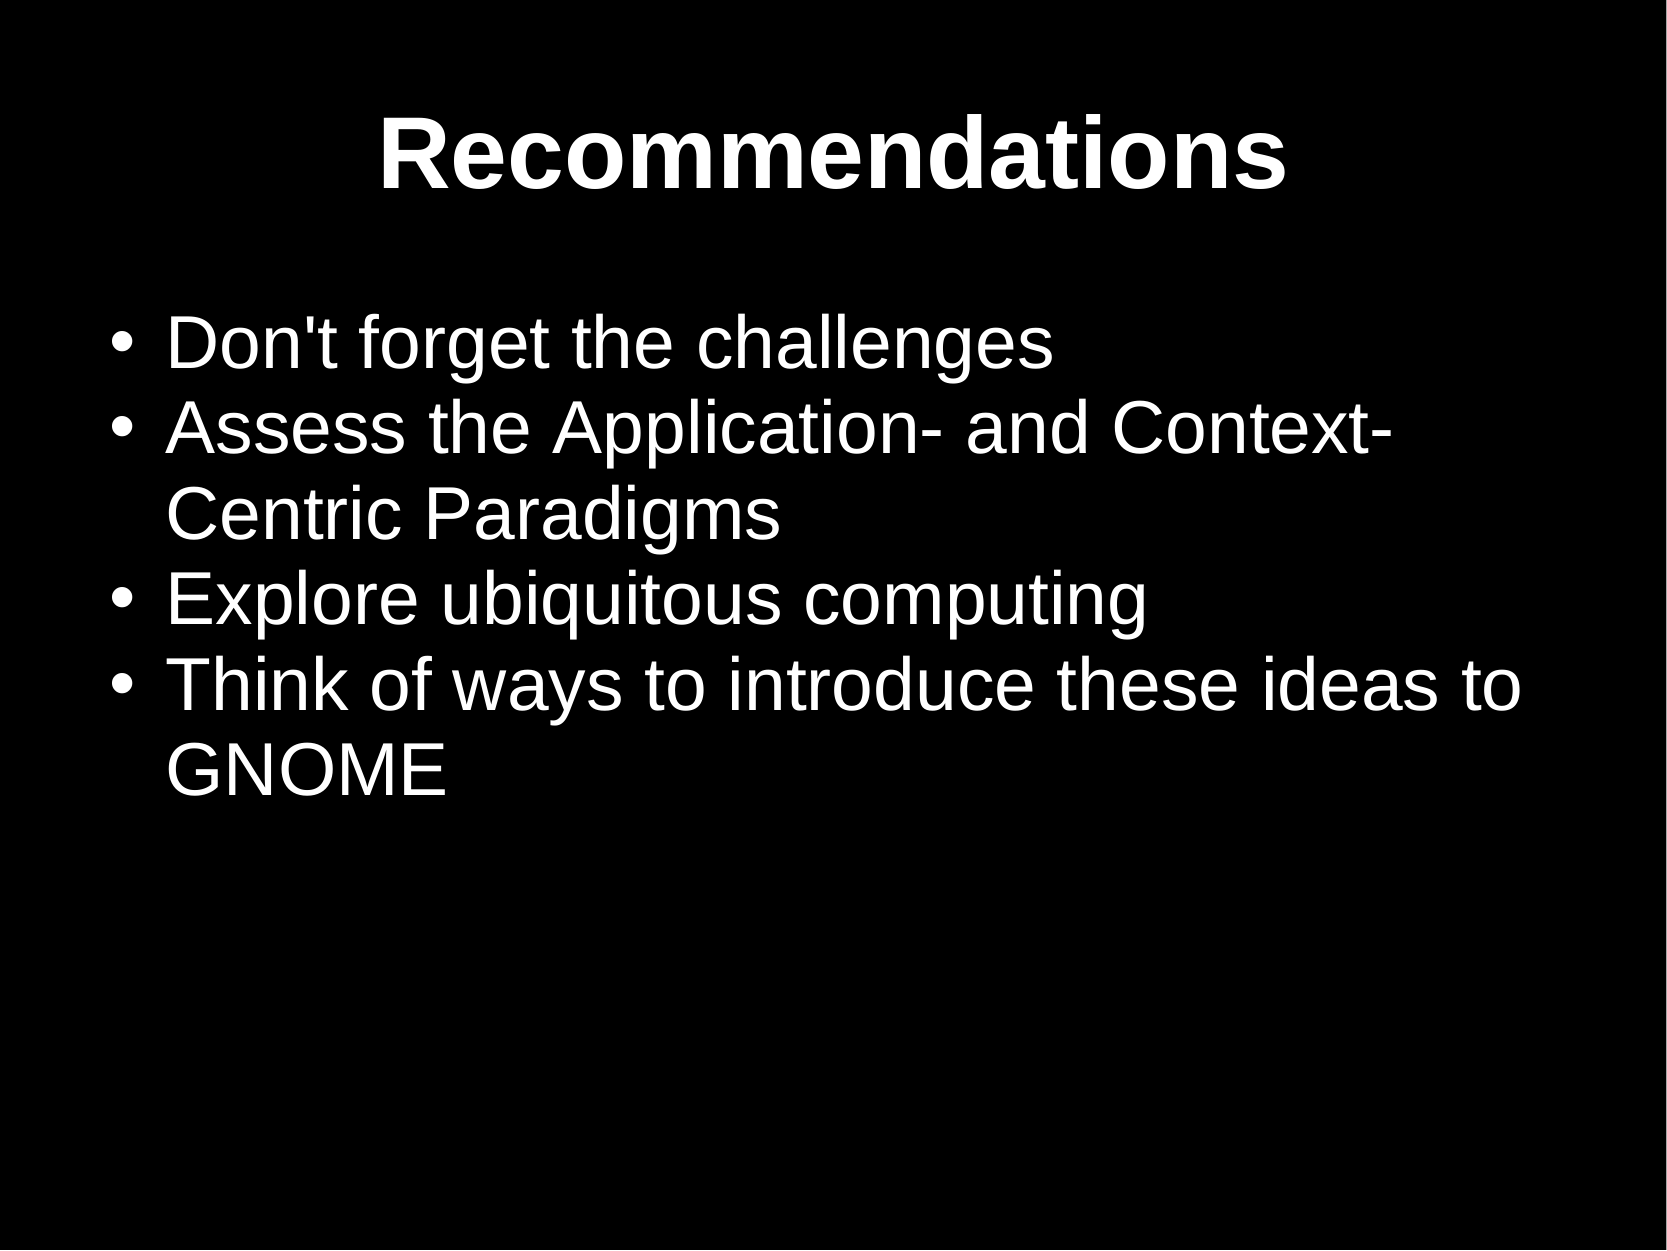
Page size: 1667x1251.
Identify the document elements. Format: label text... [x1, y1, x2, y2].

text_box Recommendations [90, 95, 1577, 213]
text_box Don't forget the challenges Assess the Application- and Context-Centric Paradigms Explore ubiquitous computing Think of ways to introduce these ideas to GNOME [90, 300, 1577, 1070]
